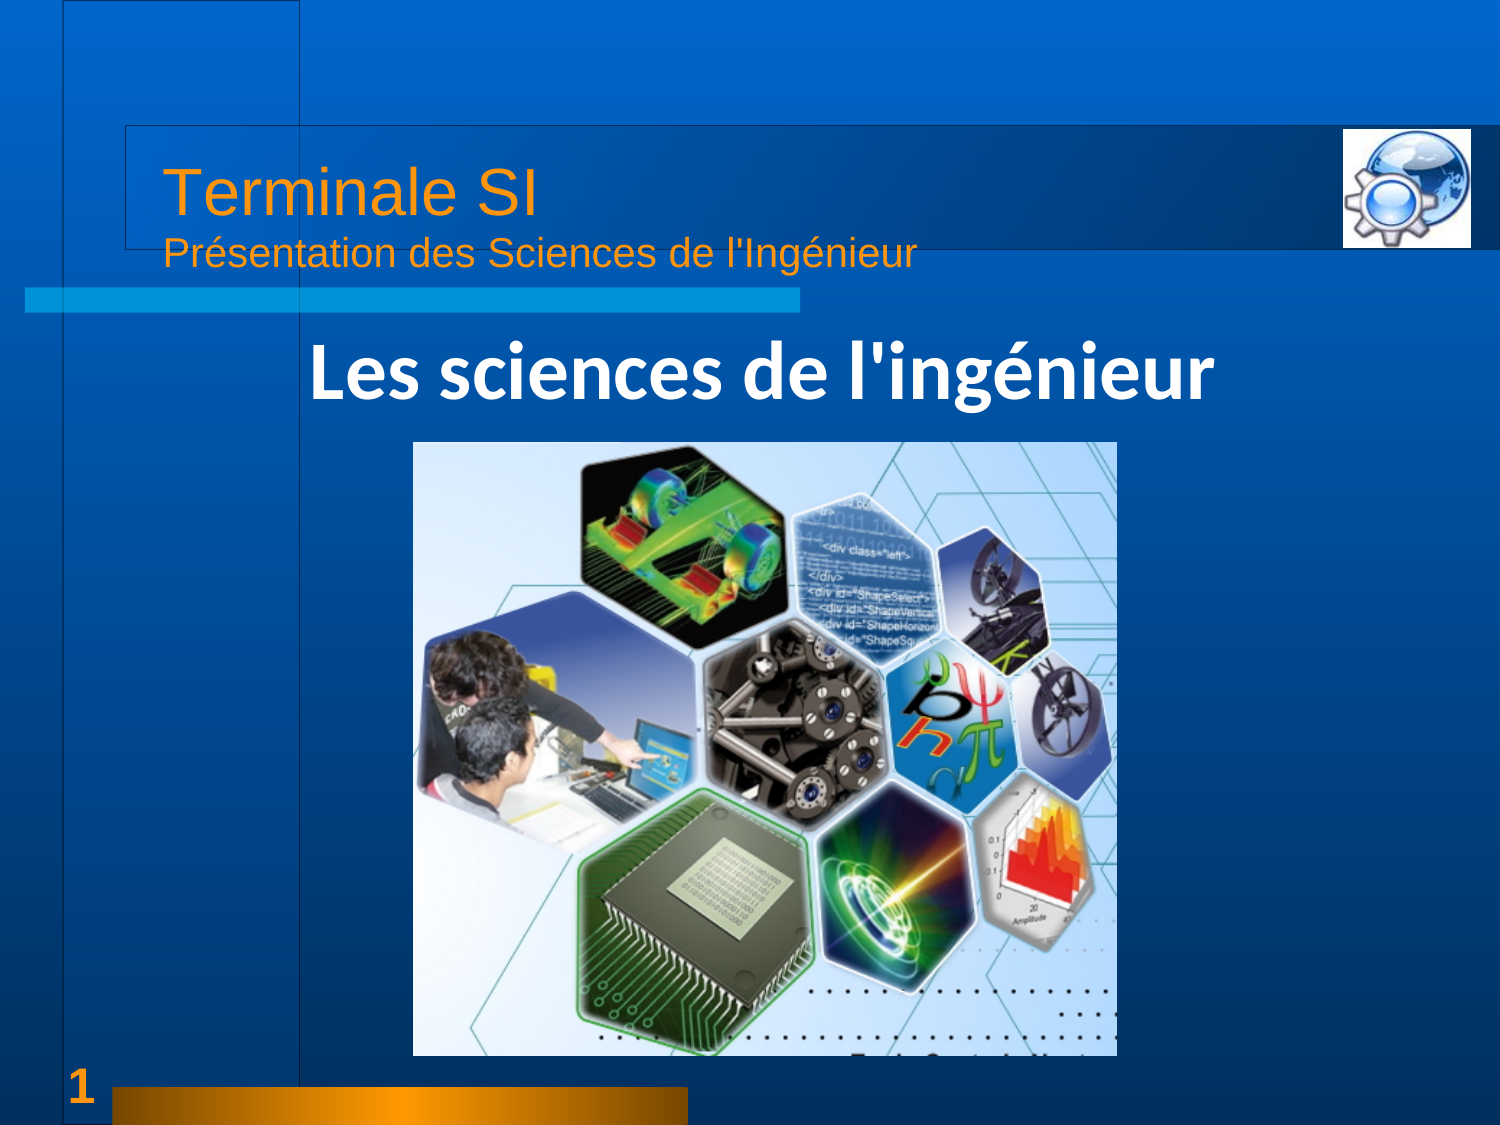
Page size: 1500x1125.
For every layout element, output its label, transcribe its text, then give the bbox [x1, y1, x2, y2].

picture [413, 650, 1117, 1056]
text_box Les sciences de l'ingénieur [295, 330, 1500, 650]
picture [1343, 129, 1471, 248]
